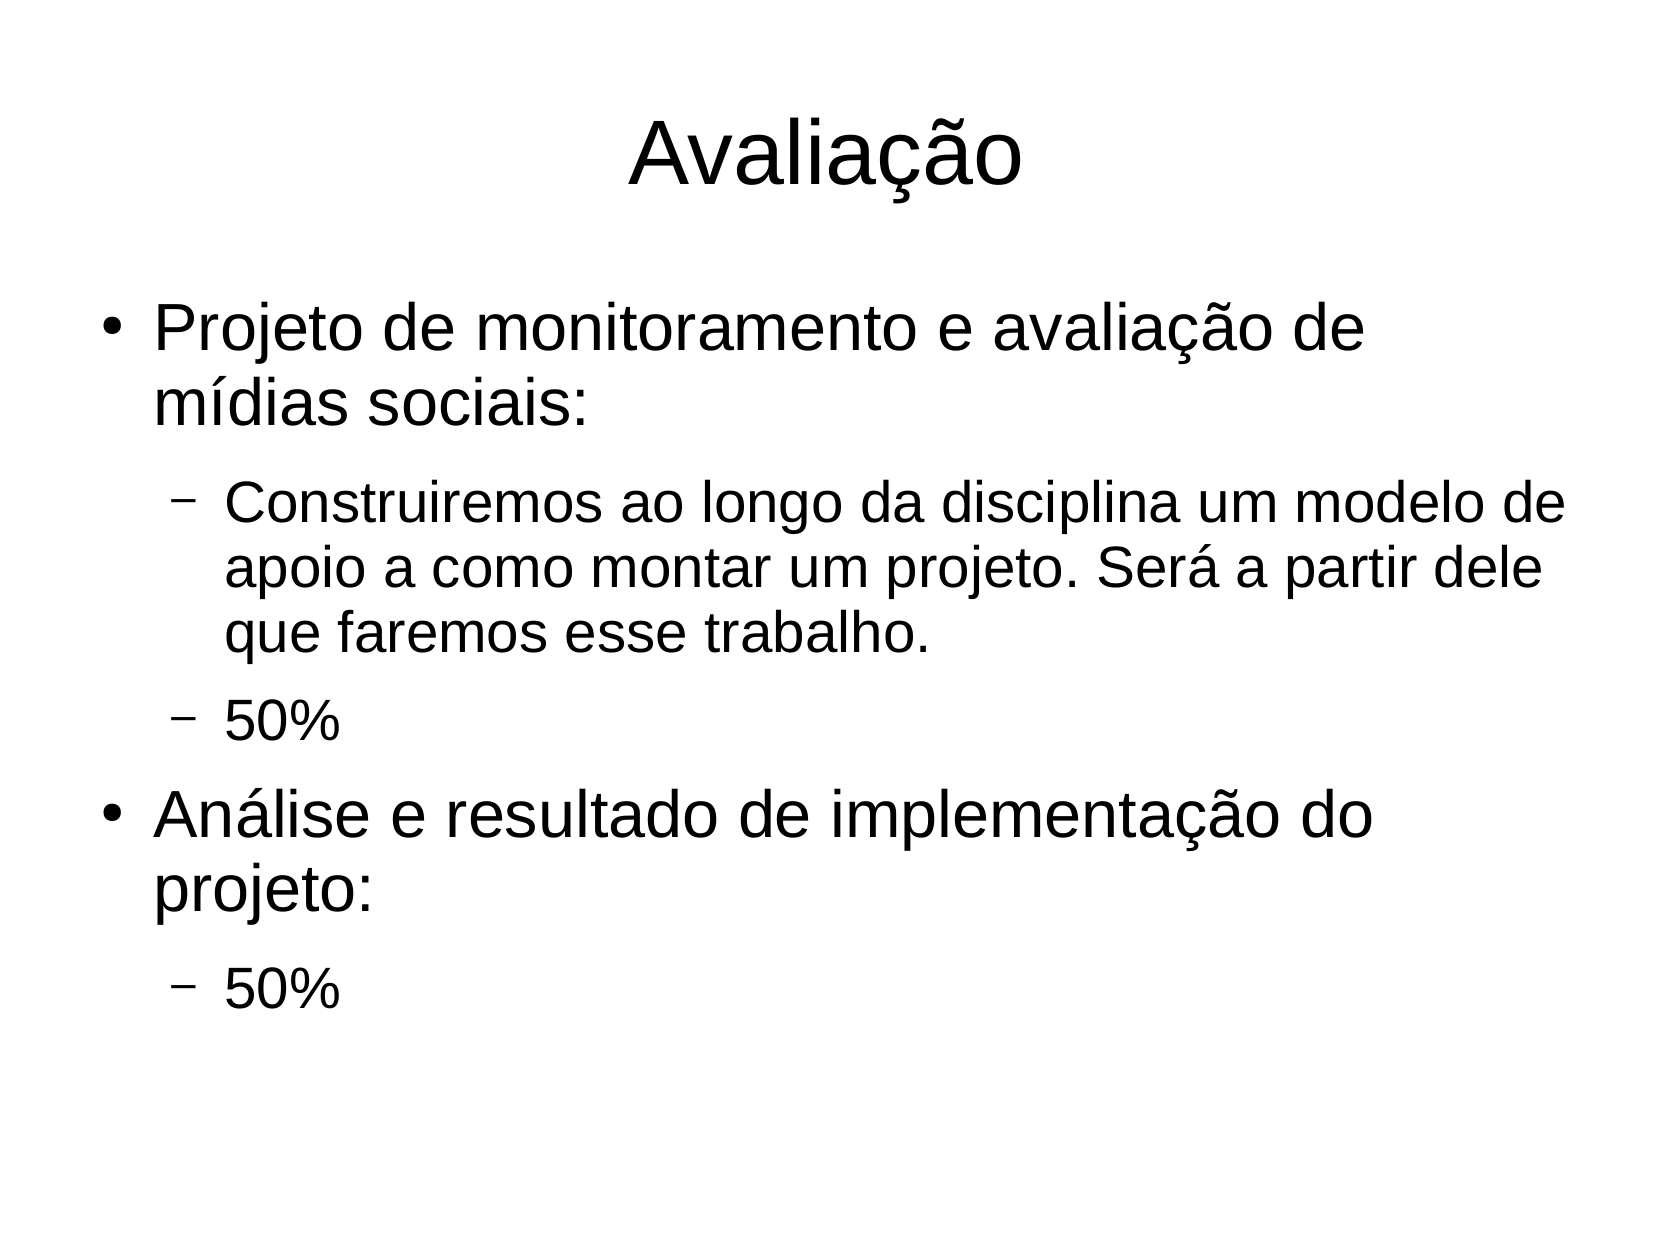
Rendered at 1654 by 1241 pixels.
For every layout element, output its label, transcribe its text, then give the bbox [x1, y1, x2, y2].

list Projeto de monitoramento e avaliação de mídias sociais: Construiremos ao longo da disciplina um modelo de apoio a como montar um projeto. Será a partir dele que faremos esse trabalho. 50% Análise e resultado de implementação do projeto: 50% [82, 290, 1571, 1010]
title Avaliação [82, 49, 1571, 257]
